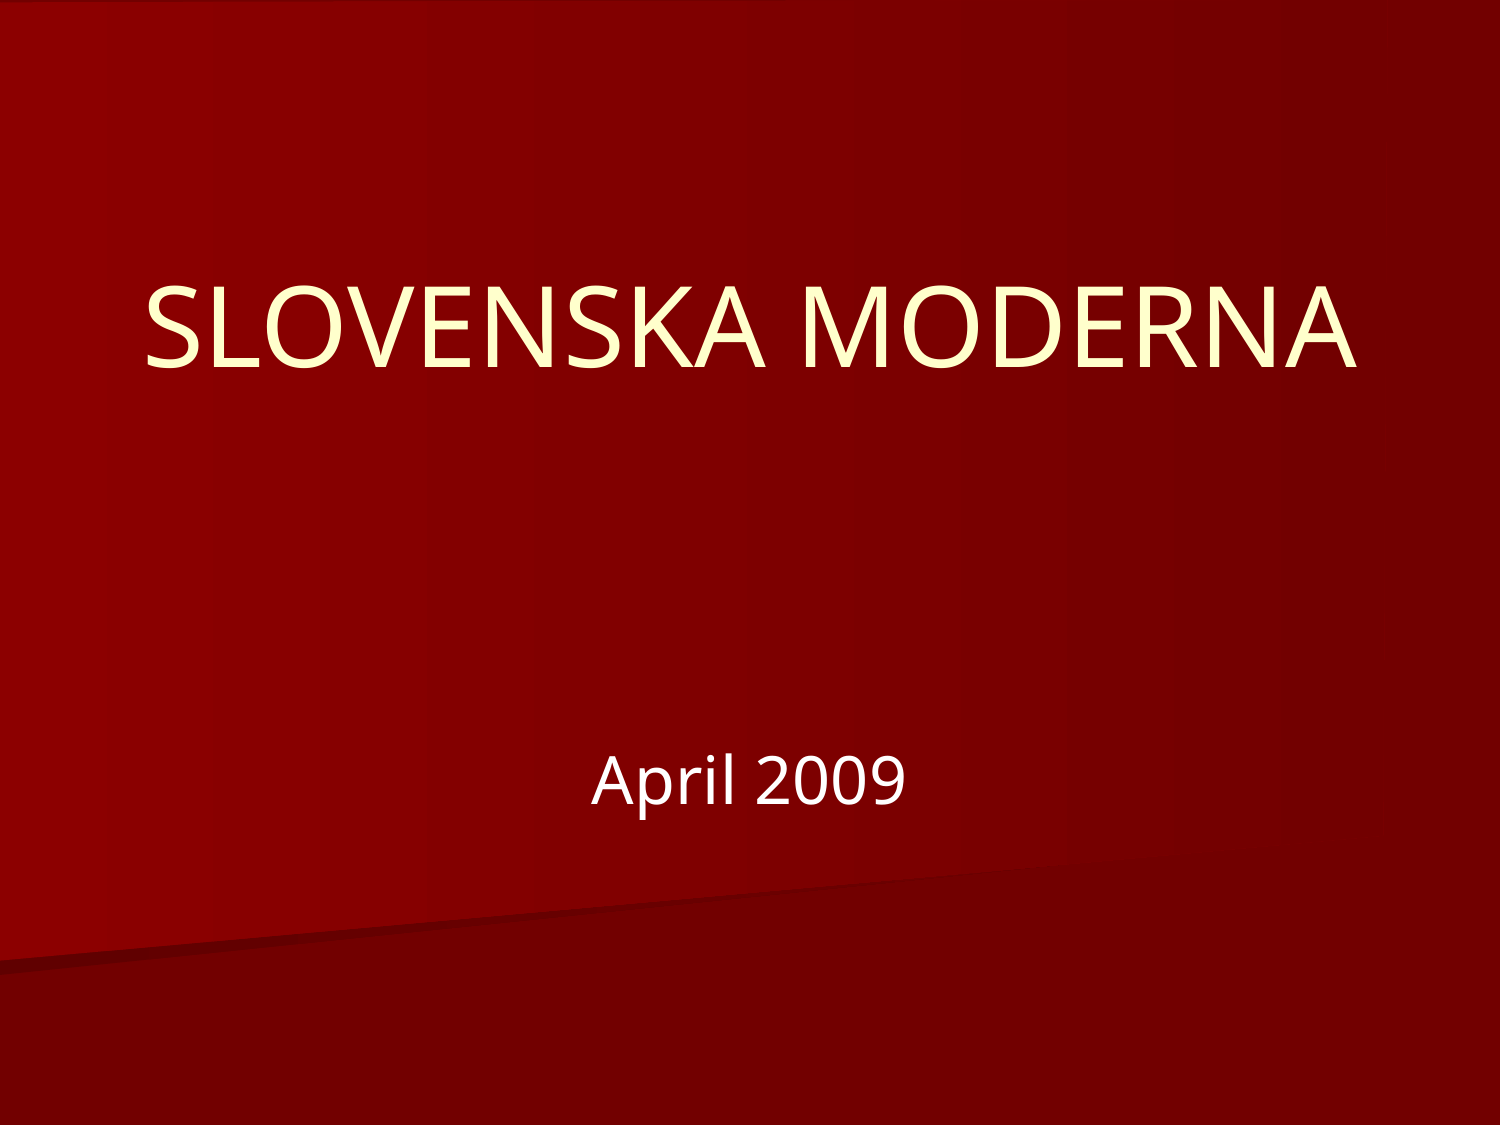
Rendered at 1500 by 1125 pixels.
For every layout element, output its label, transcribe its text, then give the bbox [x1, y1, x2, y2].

subtitle April 2009 [225, 637, 1275, 925]
title SLOVENSKA MODERNA [112, 112, 1388, 398]
